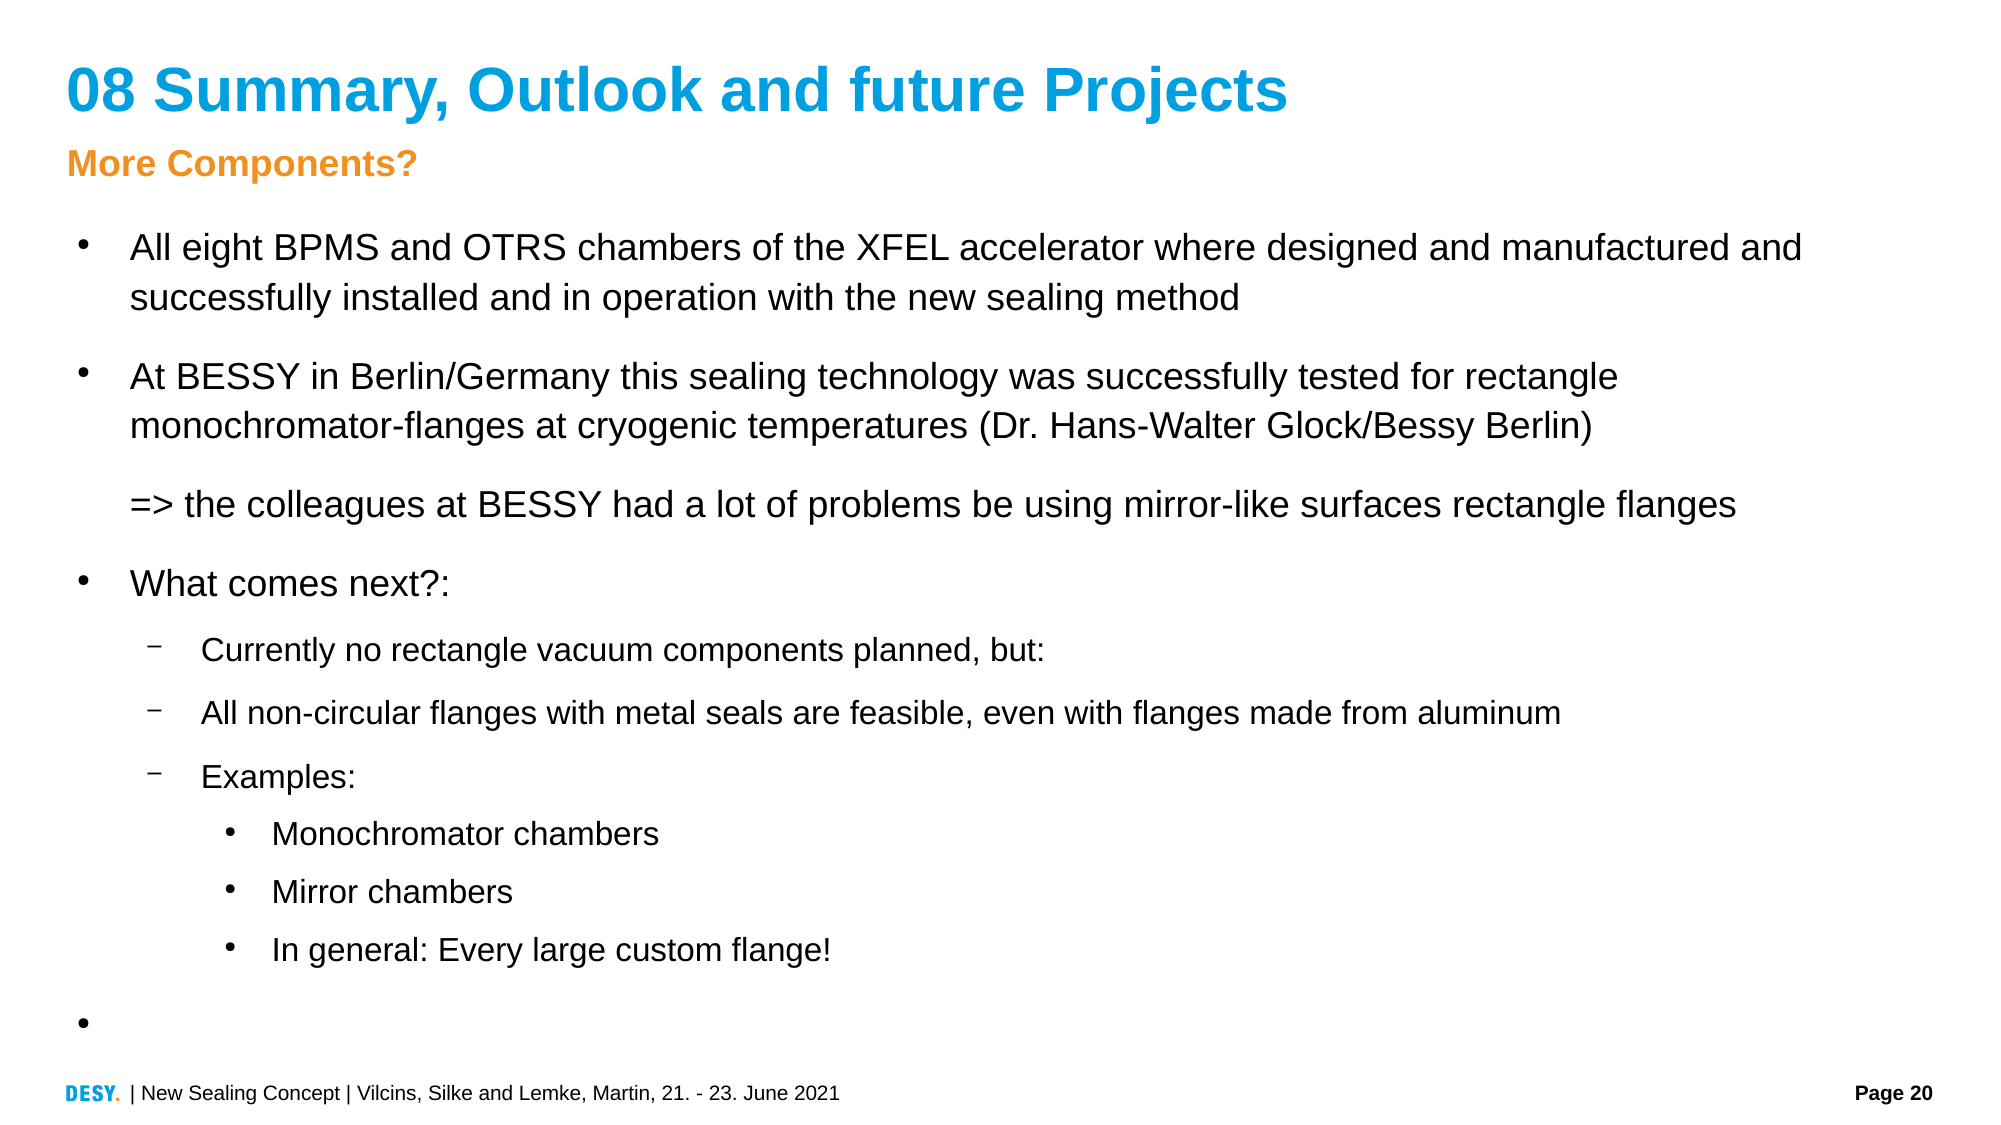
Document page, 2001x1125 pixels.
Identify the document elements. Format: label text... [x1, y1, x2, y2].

title 08 Summary, Outlook and future Projects [66, 57, 1933, 132]
text_box | New Sealing Concept | Vilcins, Silke and Lemke, Martin, 21. - 23. June 2021 [129, 1079, 1762, 1111]
list More Components? [66, 134, 1934, 197]
list All eight BPMS and OTRS chambers of the XFEL accelerator where designed and manufactured and successfully installed and in operation with the new sealing method At BESSY in Berlin/Germany this sealing technology was successfully tested for rectangle monochromator-flanges at cryogenic temperatures (Dr. Hans-Walter Glock/Bessy Berlin) => the colleagues at BESSY had a lot of problems be using mirror-like surfaces rectangle flanges What comes next?: Currently no rectangle vacuum components planned, but: All non-circular flanges with metal seals are feasible, even with flanges made from aluminum Examples: Monochromator chambers Mirror chambers In general: Every large custom flange! [59, 218, 1949, 1053]
